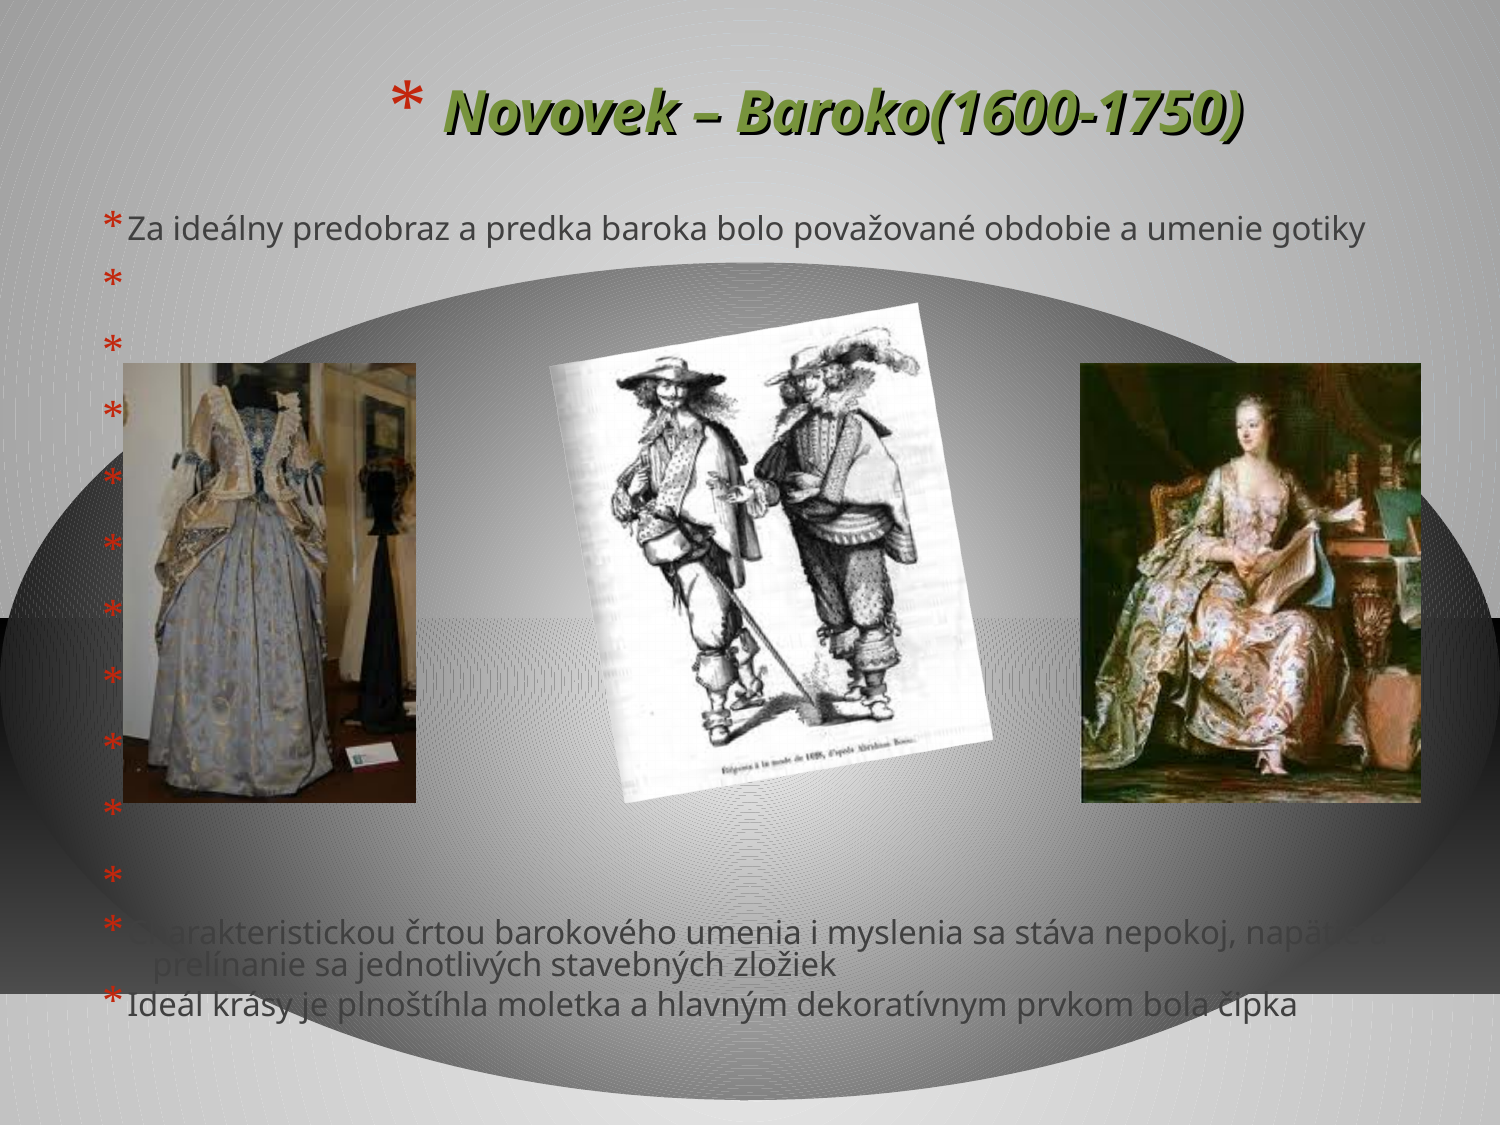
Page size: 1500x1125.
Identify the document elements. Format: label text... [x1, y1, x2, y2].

picture [1080, 363, 1421, 803]
title Novovek – Baroko(1600-1750) [269, 66, 1263, 208]
list Za ideálny predobraz a predka baroka bolo považované obdobie a umenie gotiky Charakteristickou črtou barokového umenia i myslenia sa stáva nepokoj, napätie a prelínanie sa jednotlivých stavebných zložiek Ideál krásy je plnoštíhla moletka a hlavným dekoratívnym prvkom bola čipka [75, 208, 1436, 1036]
picture [123, 363, 416, 803]
picture [549, 302, 993, 803]
